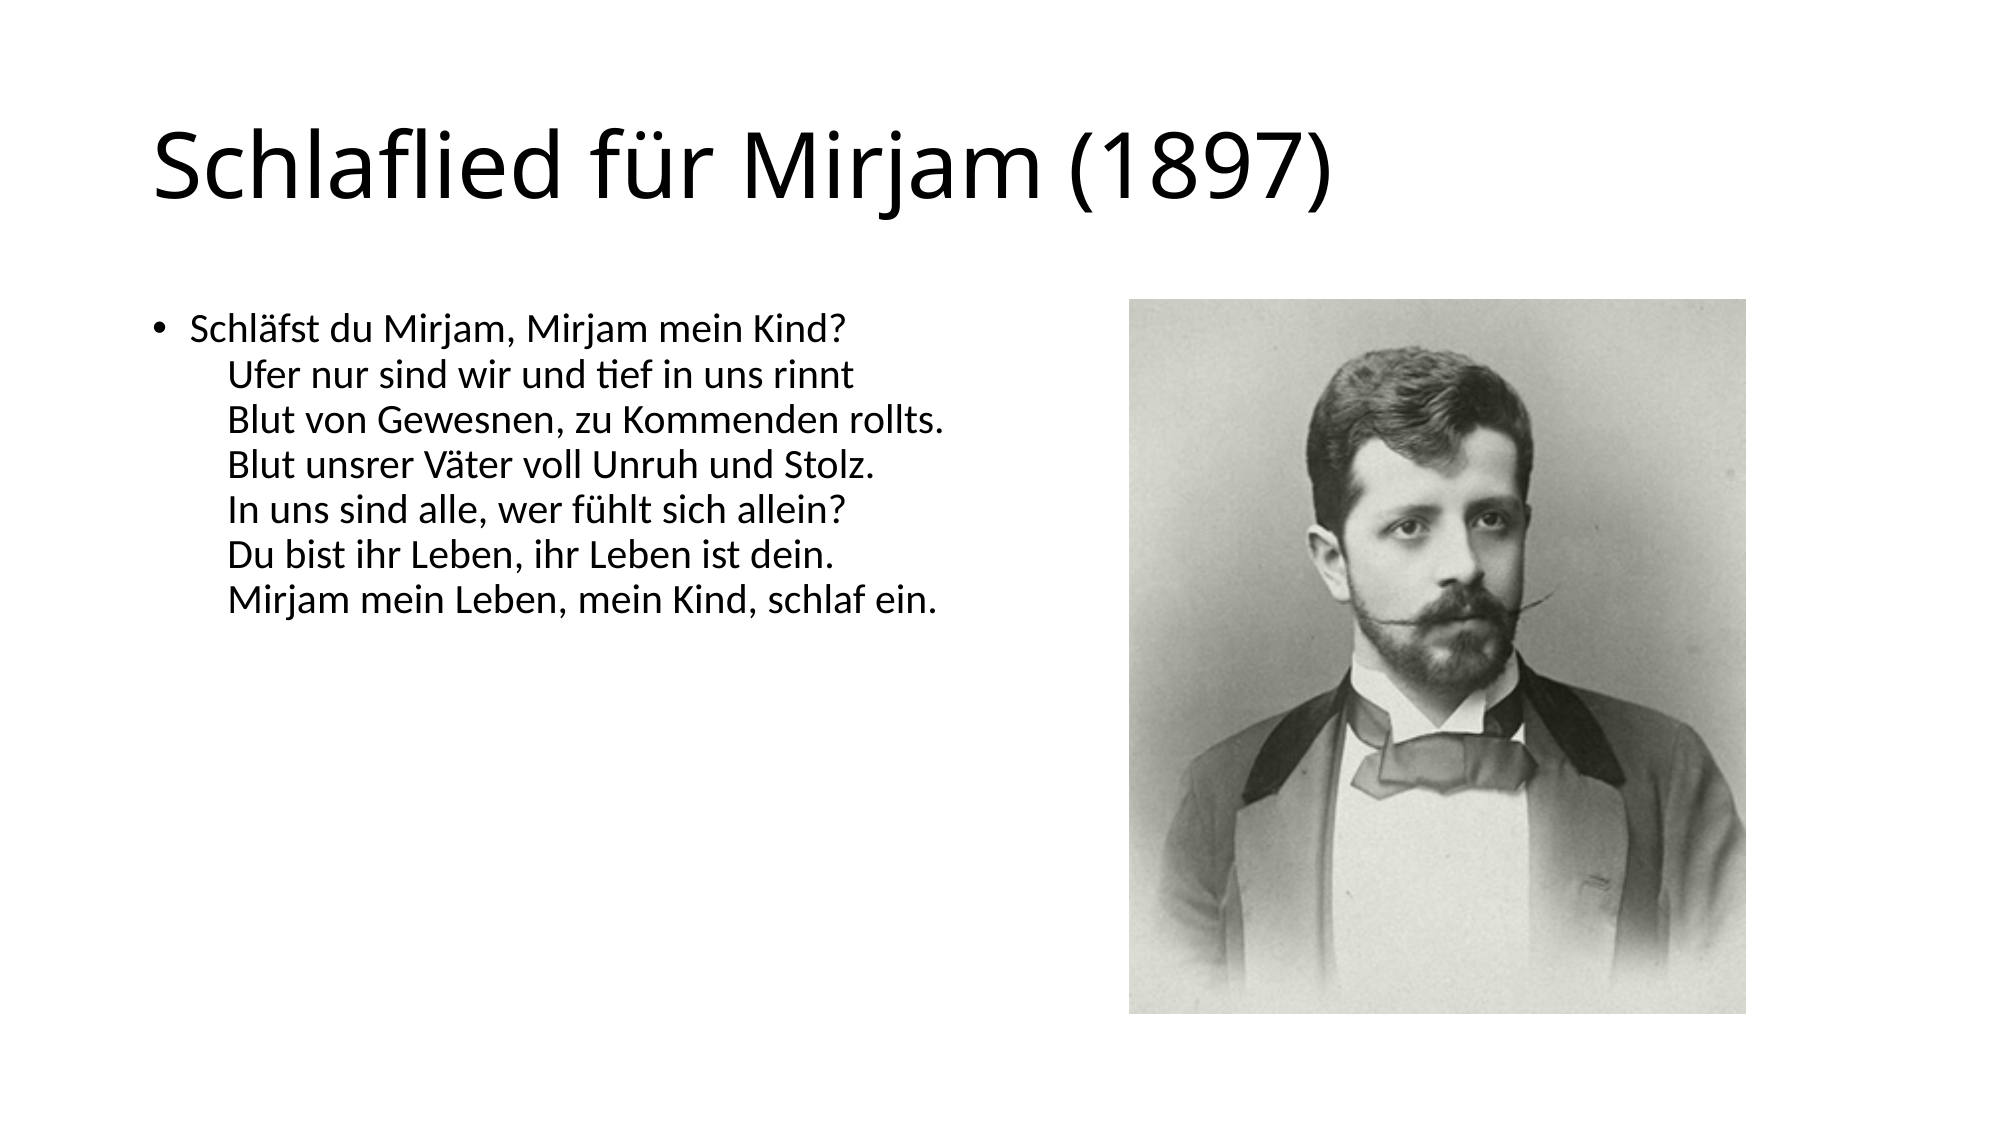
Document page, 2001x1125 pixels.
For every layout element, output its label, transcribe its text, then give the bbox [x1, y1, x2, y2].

picture [1129, 299, 1746, 1014]
title Schlaflied für Mirjam (1897) [137, 59, 1863, 278]
list Schläfst du Mirjam, Mirjam mein Kind? Ufer nur sind wir und tief in uns rinnt Blut von Gewesnen, zu Kommenden rollts. Blut unsrer Väter voll Unruh und Stolz. In uns sind alle, wer fühlt sich allein? Du bist ihr Leben, ihr Leben ist dein. Mirjam mein Leben, mein Kind, schlaf ein. [137, 299, 988, 1014]
